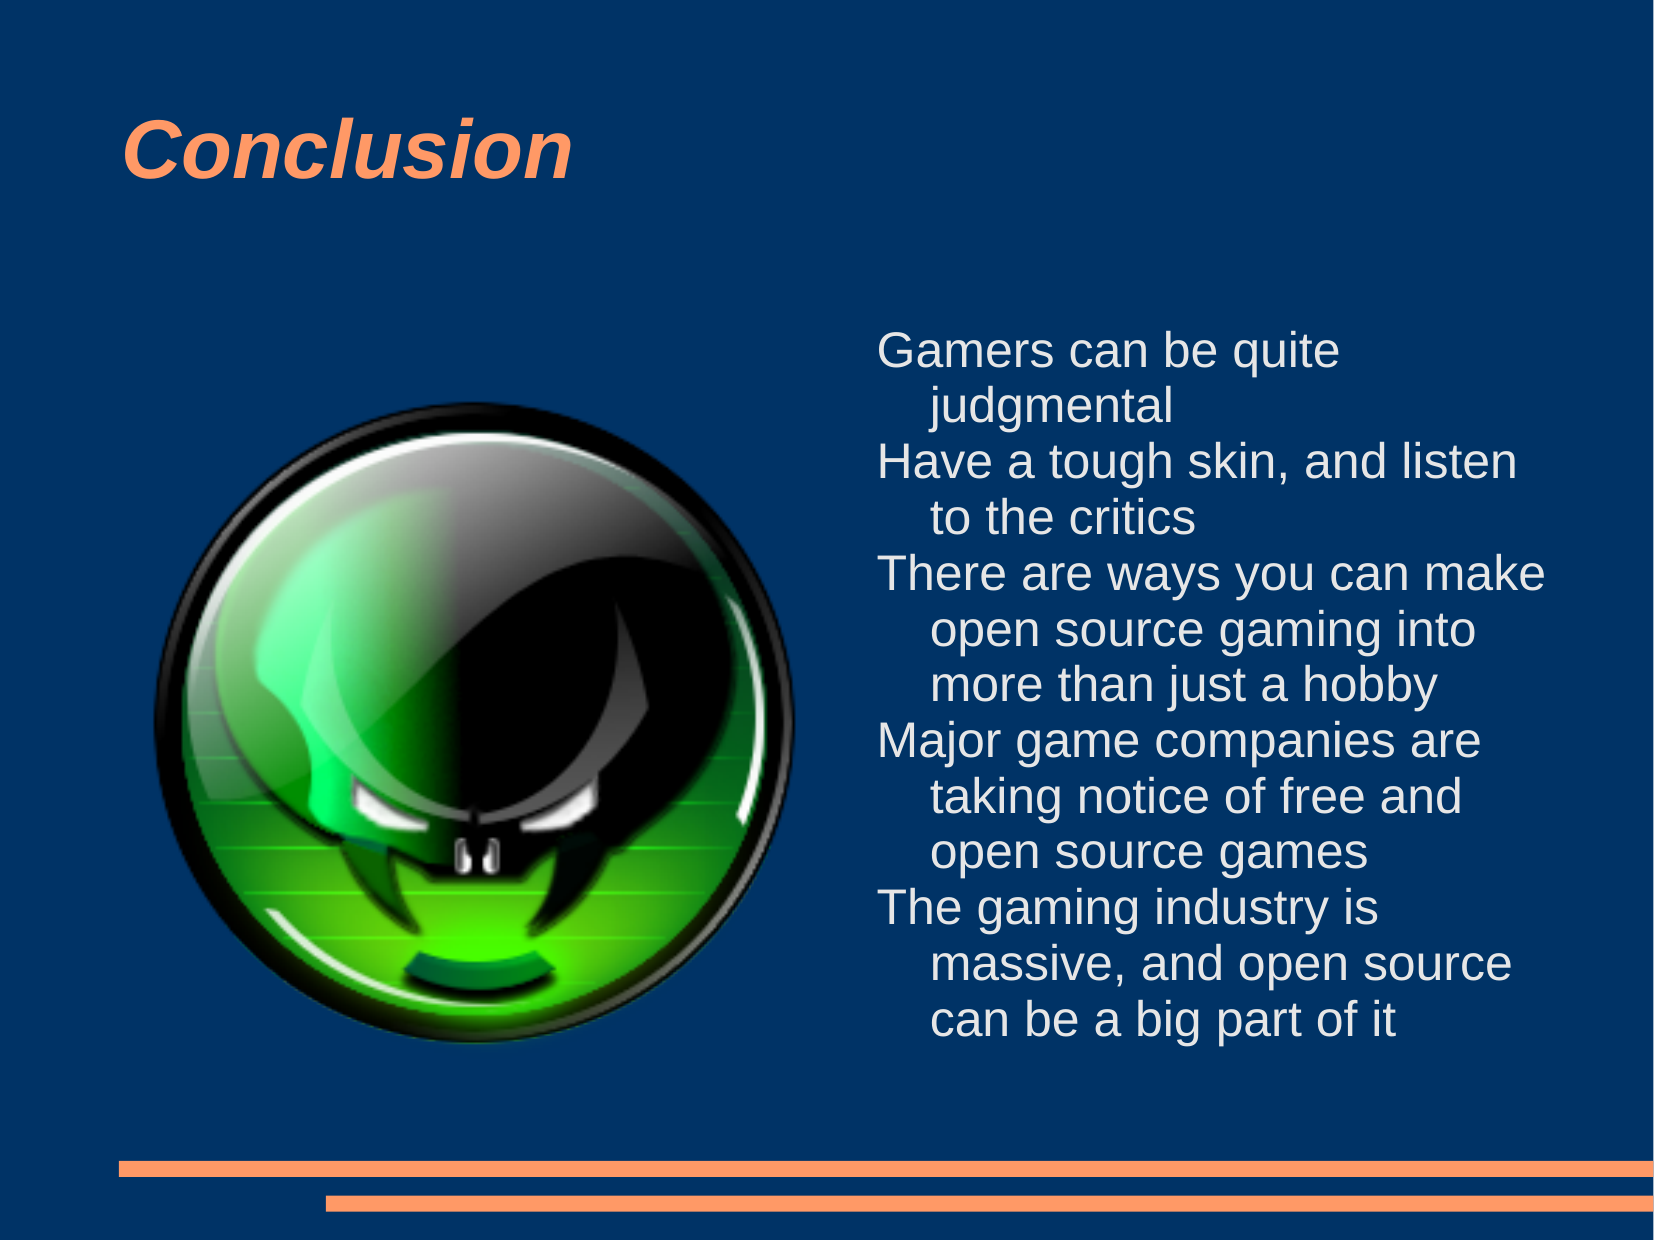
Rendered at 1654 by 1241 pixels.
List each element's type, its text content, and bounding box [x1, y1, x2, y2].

picture [121, 375, 824, 1079]
title Conclusion [121, 46, 1534, 254]
list Gamers can be quite judgmental Have a tough skin, and listen to the critics There are ways you can make open source gaming into more than just a hobby Major game companies are taking notice of free and open source games The gaming industry is massive, and open source can be a big part of it [858, 322, 1562, 1118]
